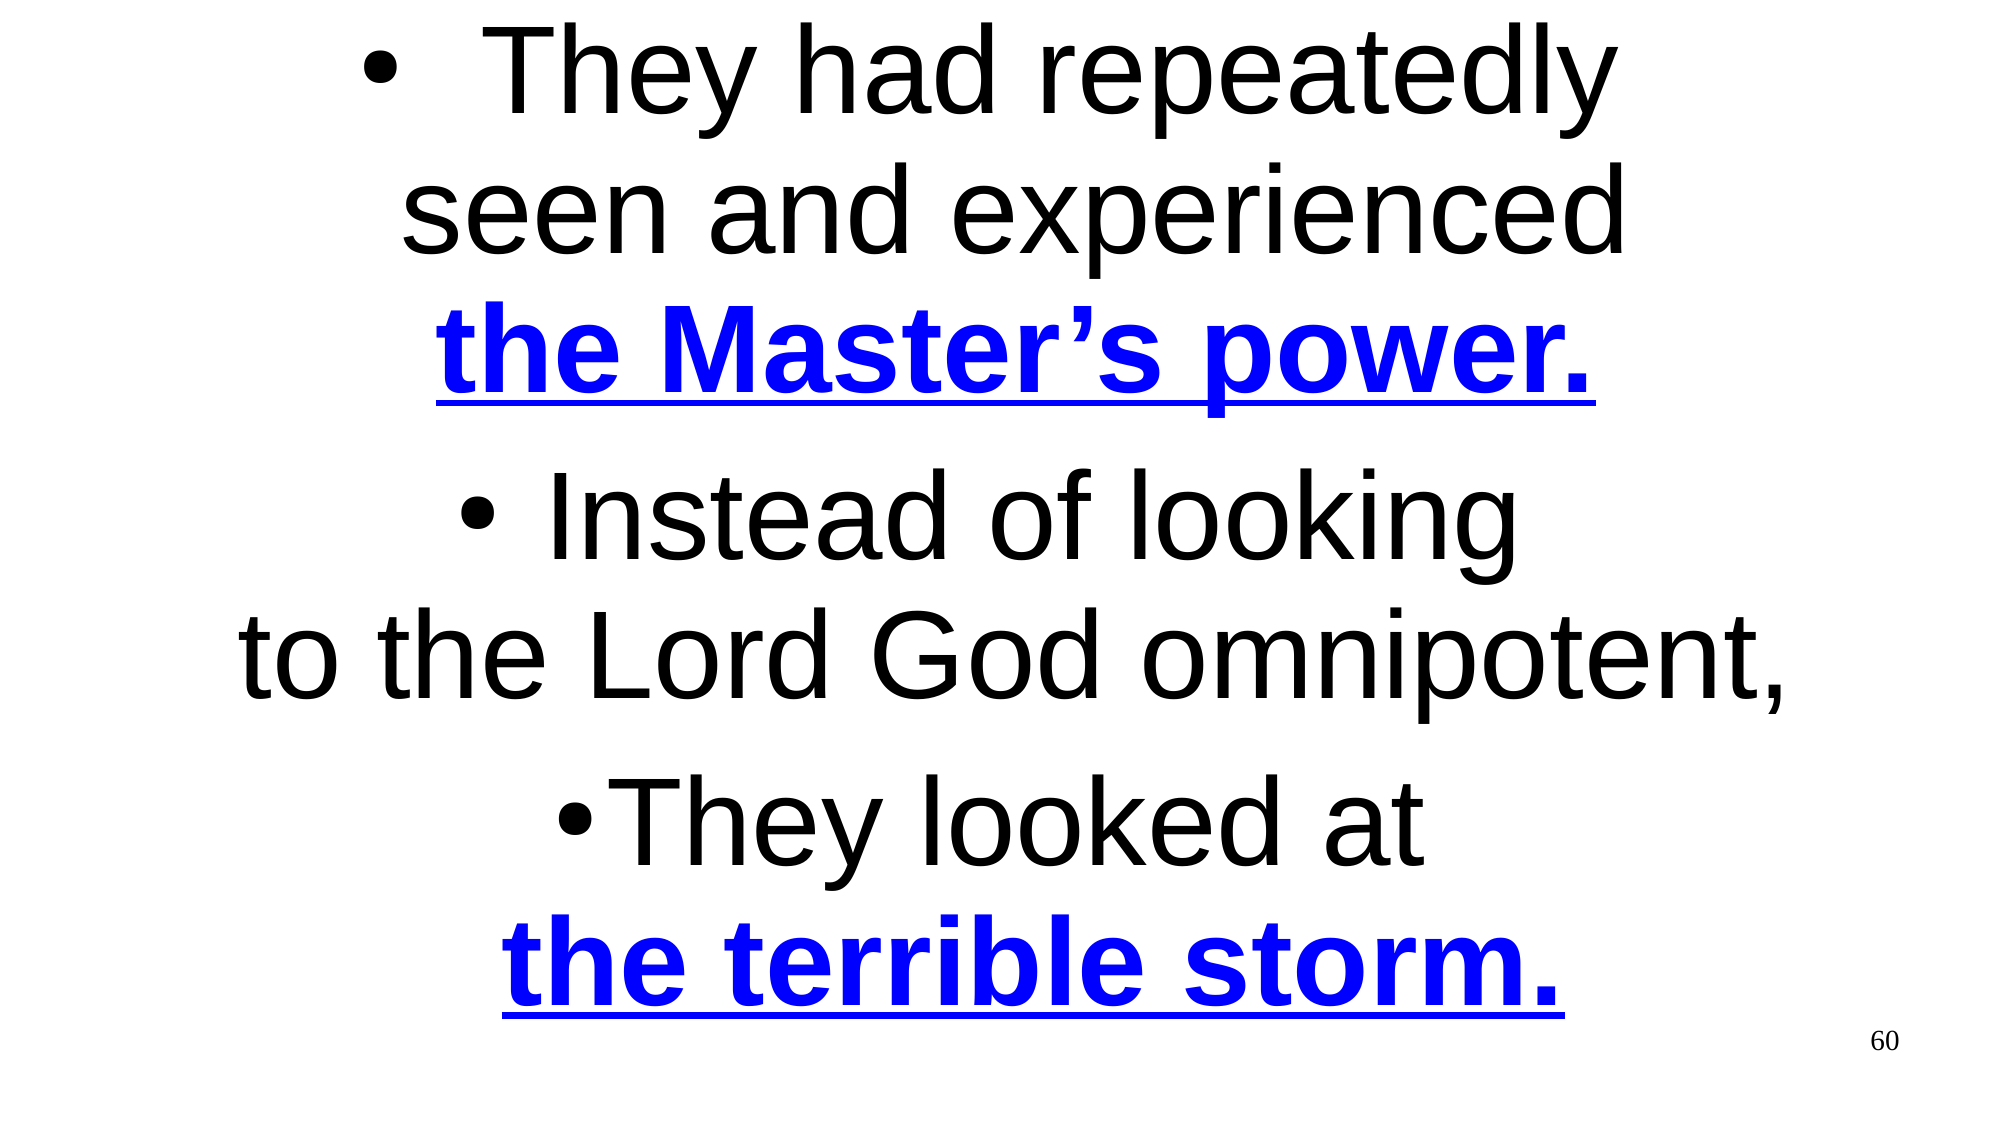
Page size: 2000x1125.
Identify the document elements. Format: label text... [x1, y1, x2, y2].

list They had repeatedly seen and experienced the Master’s power. Instead of looking to the Lord God omnipotent, They looked at the terrible storm. [0, 0, 1996, 1123]
